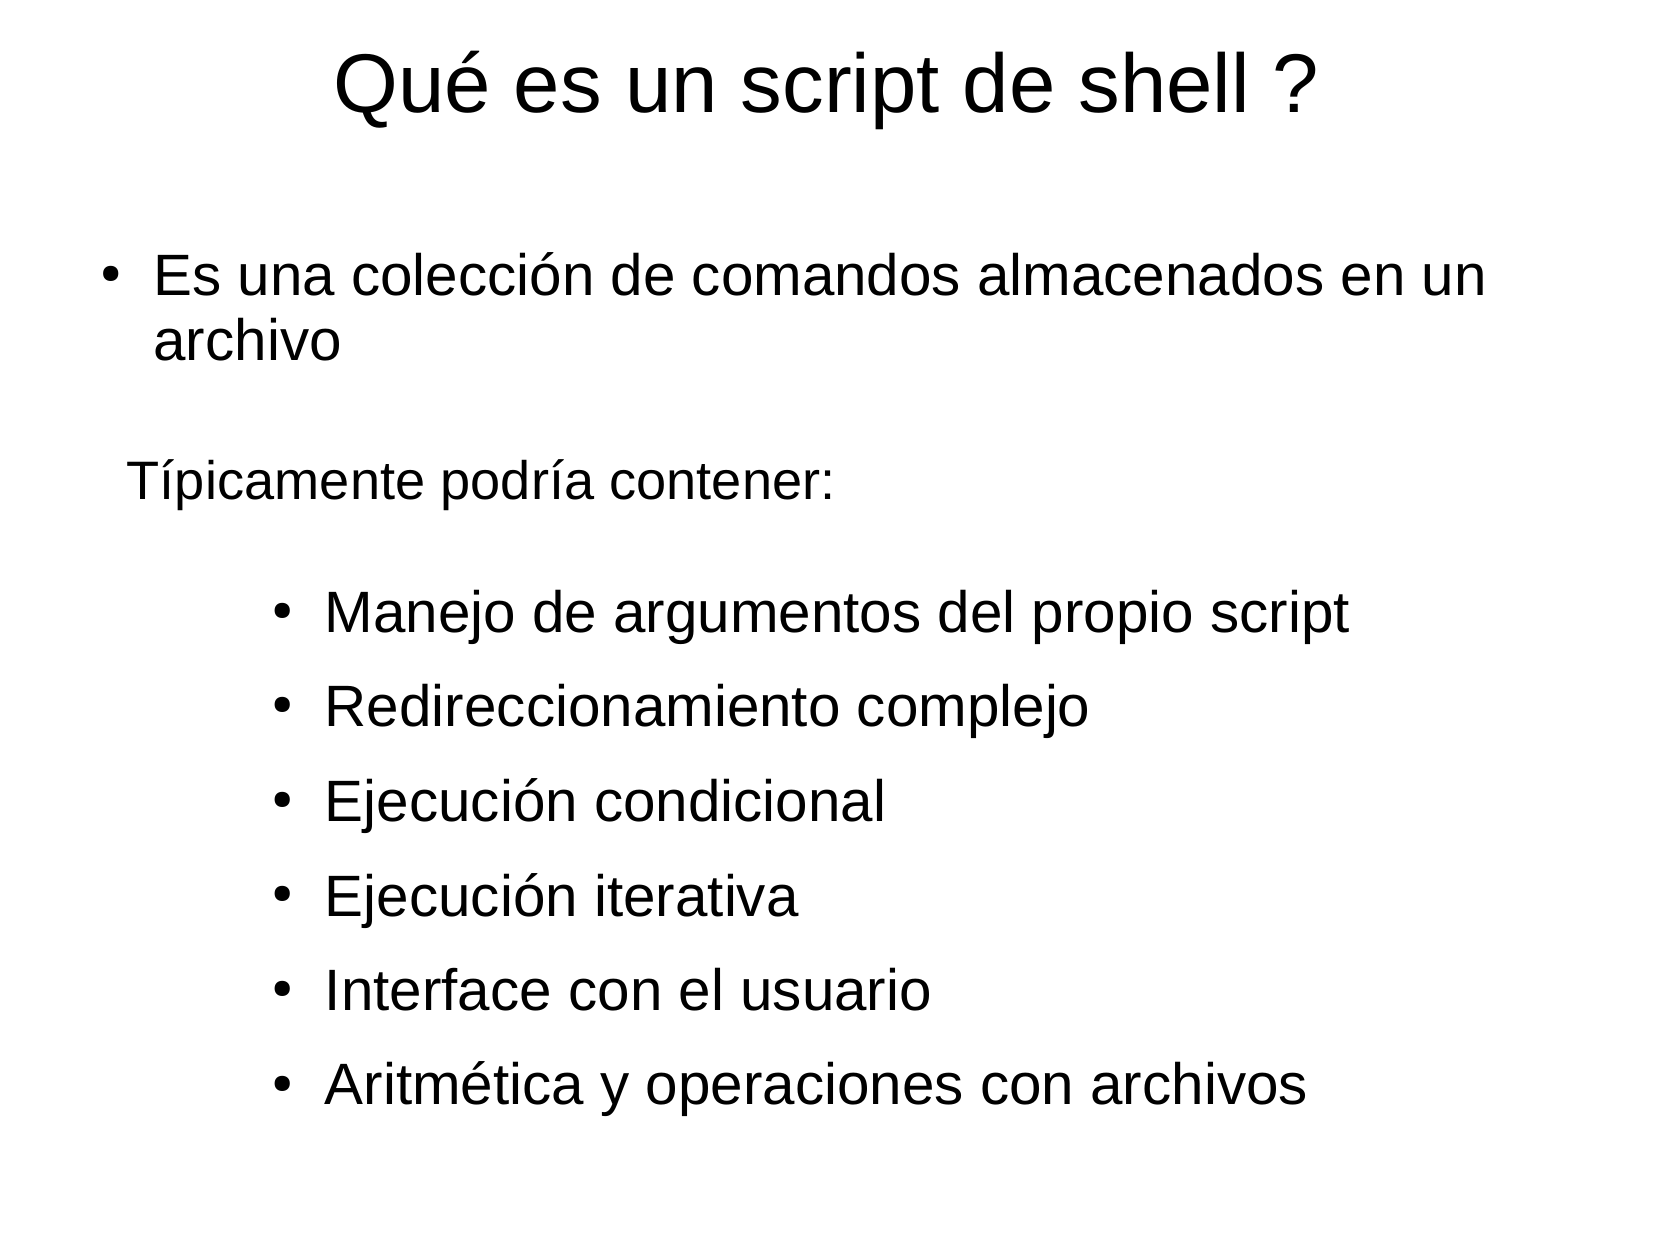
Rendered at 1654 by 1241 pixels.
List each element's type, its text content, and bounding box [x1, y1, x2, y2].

title Qué es un script de shell ? [82, 19, 1571, 148]
list Manejo de argumentos del propio script Redireccionamiento complejo Ejecución condicional Ejecución iterativa Interface con el usuario Aritmética y operaciones con archivos [254, 579, 1436, 1182]
list Es una colección de comandos almacenados en un archivo [82, 242, 1571, 402]
text_box Típicamente podría contener: [112, 442, 1270, 519]
